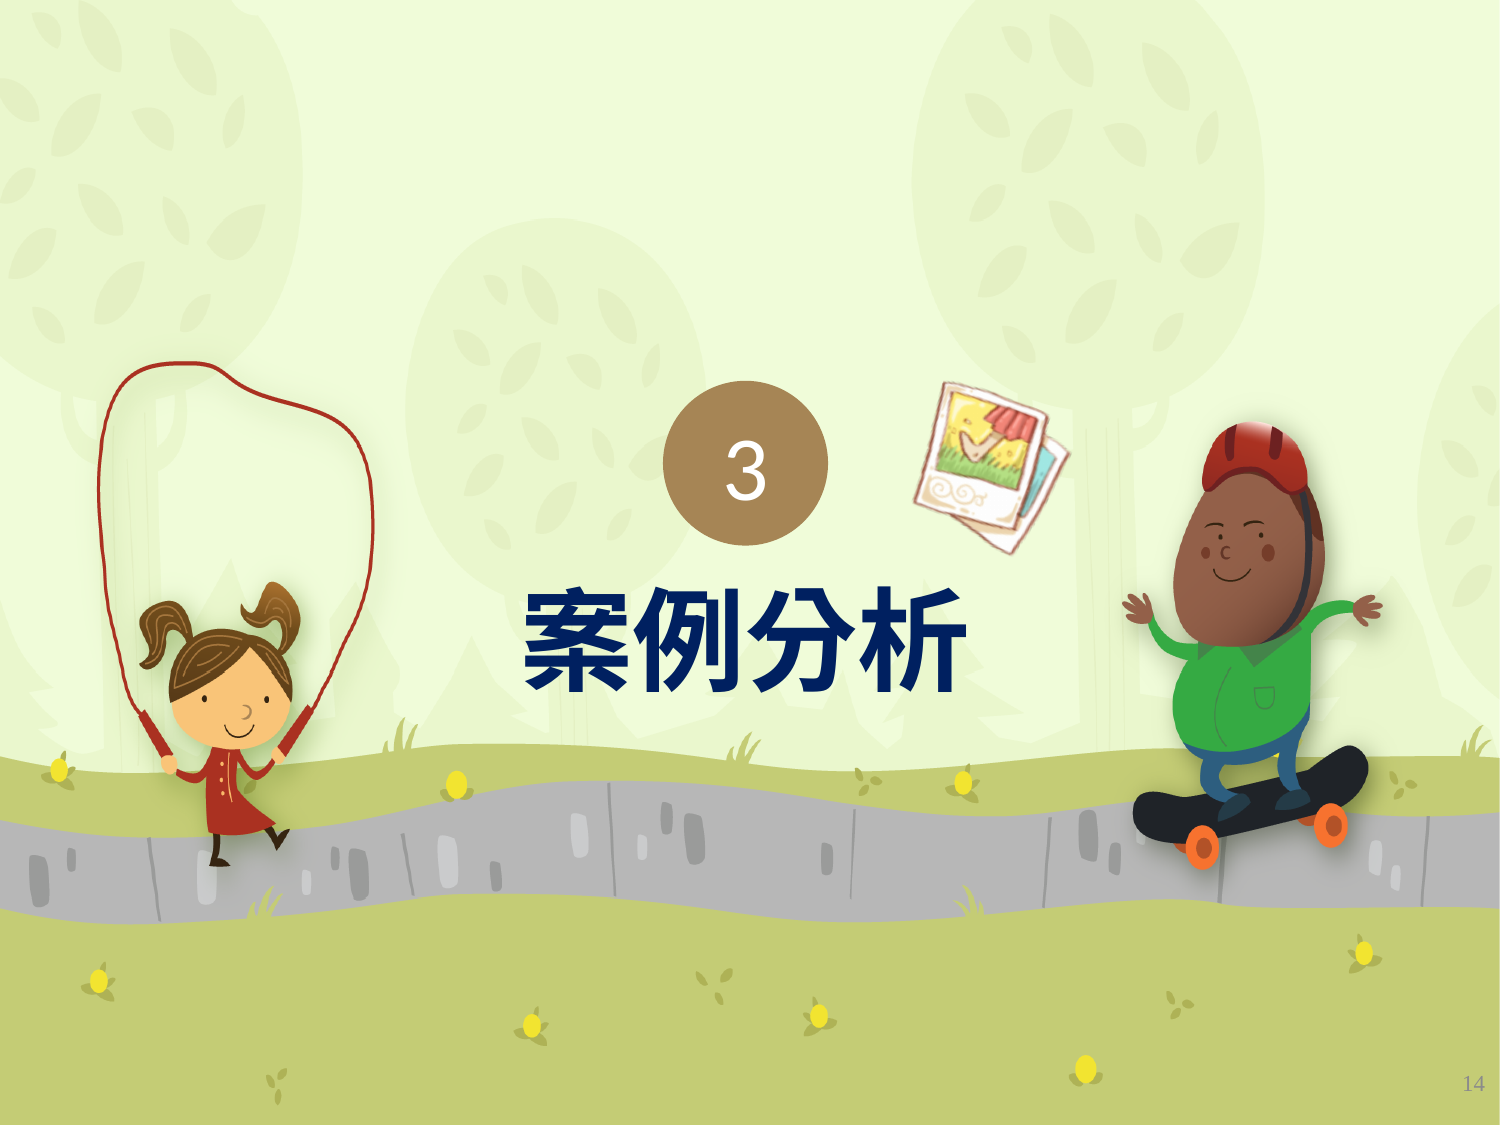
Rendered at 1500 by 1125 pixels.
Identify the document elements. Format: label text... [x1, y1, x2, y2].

title [412, 87, 1313, 388]
text_box 3 [662, 388, 829, 546]
text_box 案例分析 [505, 563, 986, 713]
picture [0, 0, 1500, 1125]
slide_number <編號> [1396, 1052, 1500, 1113]
